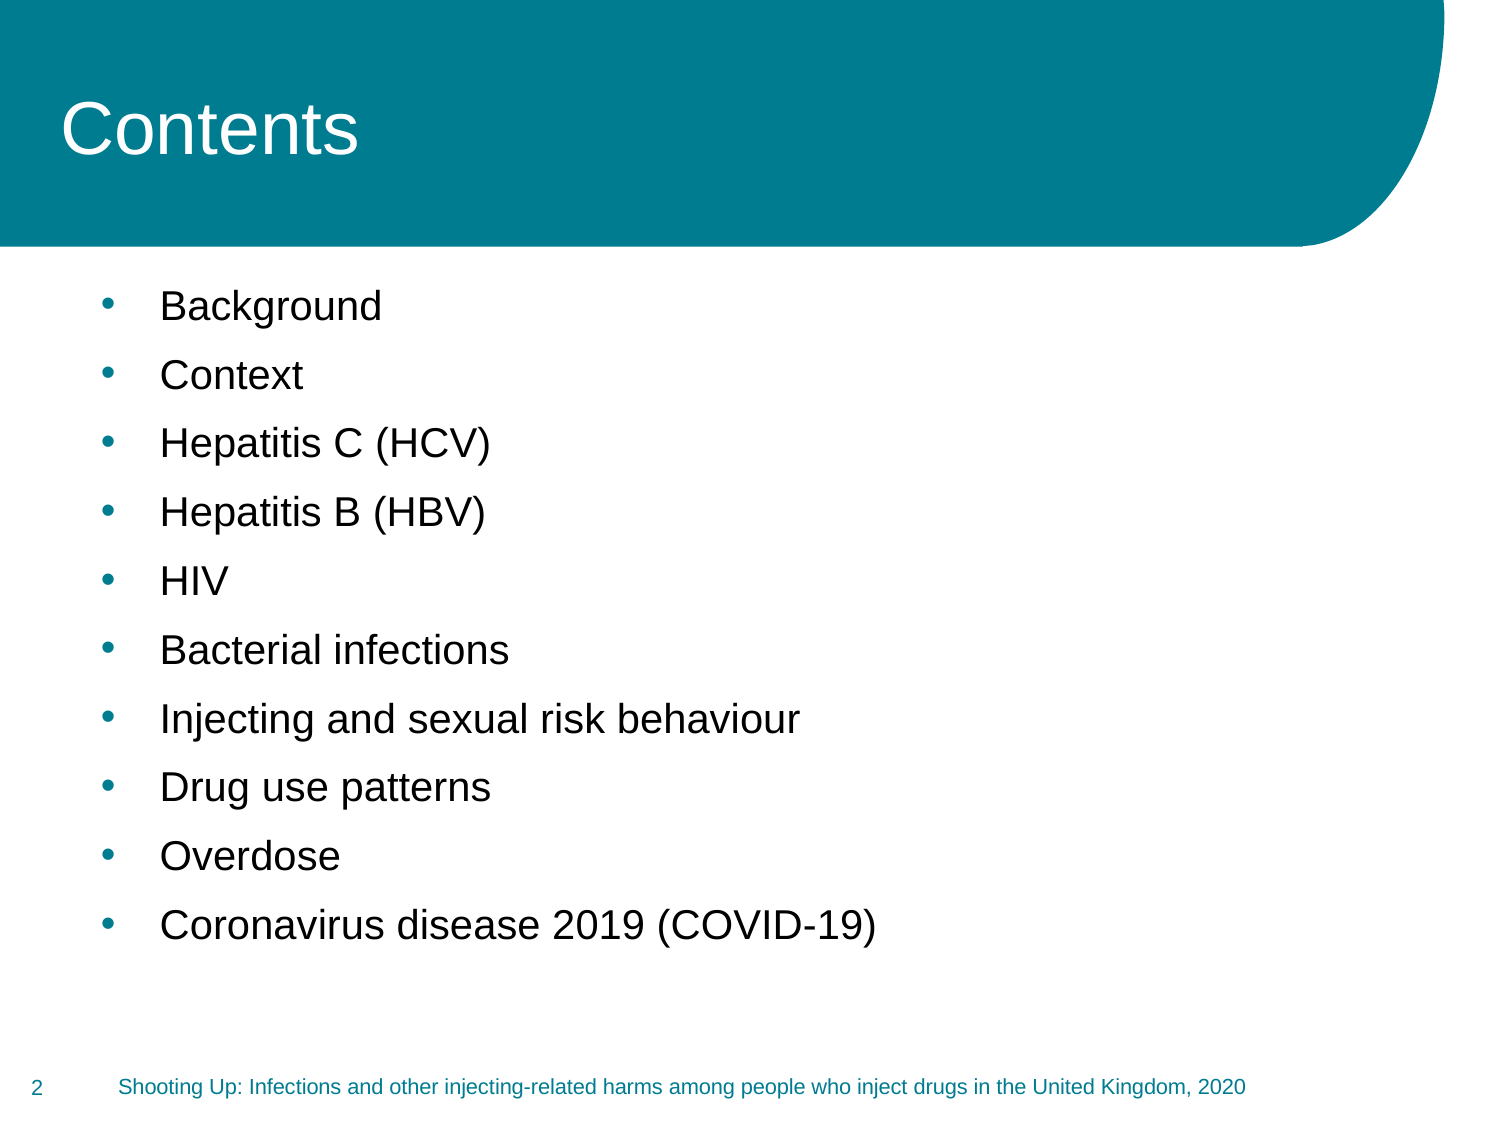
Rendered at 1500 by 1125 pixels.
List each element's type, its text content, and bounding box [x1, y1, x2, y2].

text_box Background Context Hepatitis C (HCV) Hepatitis B (HBV) HIV Bacterial infections Injecting and sexual risk behaviour Drug use patterns Overdose Coronavirus disease 2019 (COVID-19) [89, 273, 1117, 954]
text_box [16, 1056, 90, 1117]
text_box Shooting Up: Infections and other injecting-related harms among people who inject drugs in the United Kingdom, 2020 [103, 1056, 1335, 1116]
text_box Contents [49, 74, 1078, 176]
